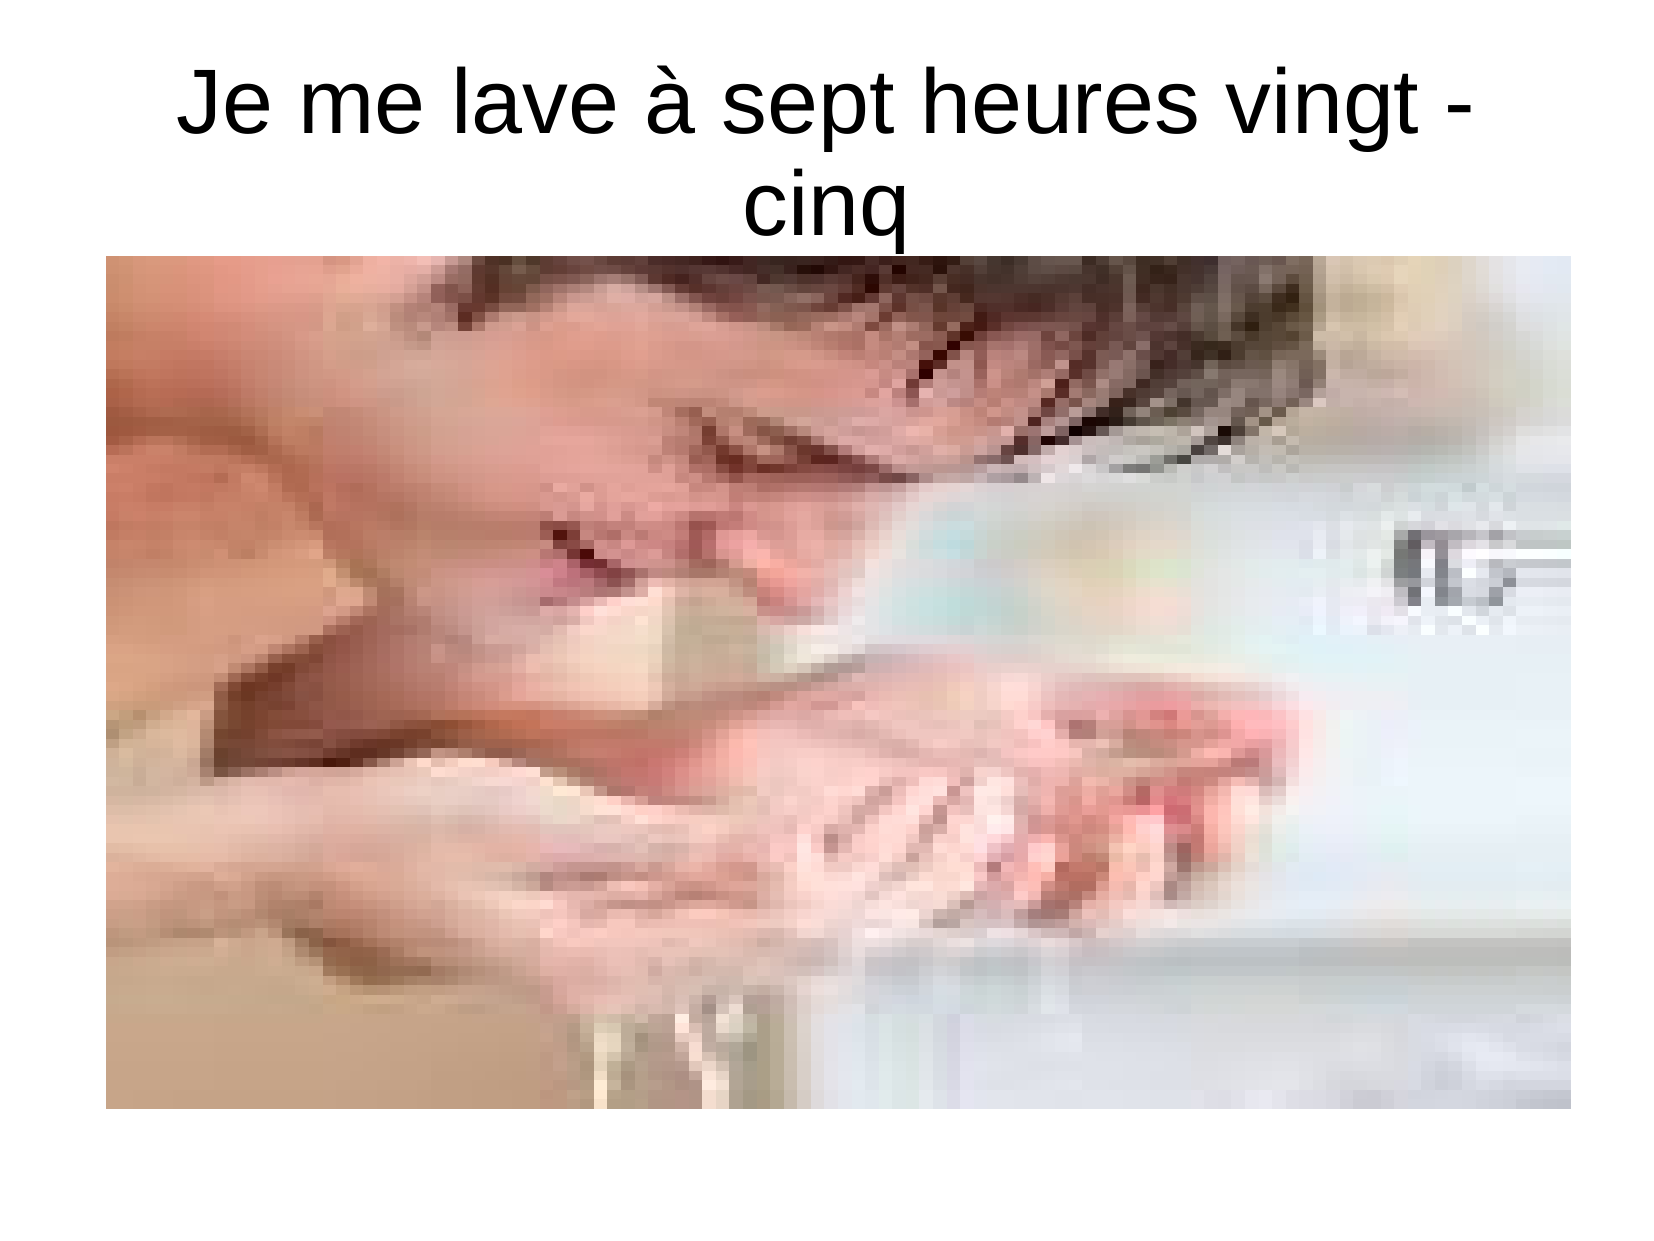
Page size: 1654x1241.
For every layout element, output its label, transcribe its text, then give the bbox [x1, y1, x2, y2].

picture [106, 256, 1571, 1109]
title Je me lave à sept heures vingt - cinq [82, 49, 1571, 257]
